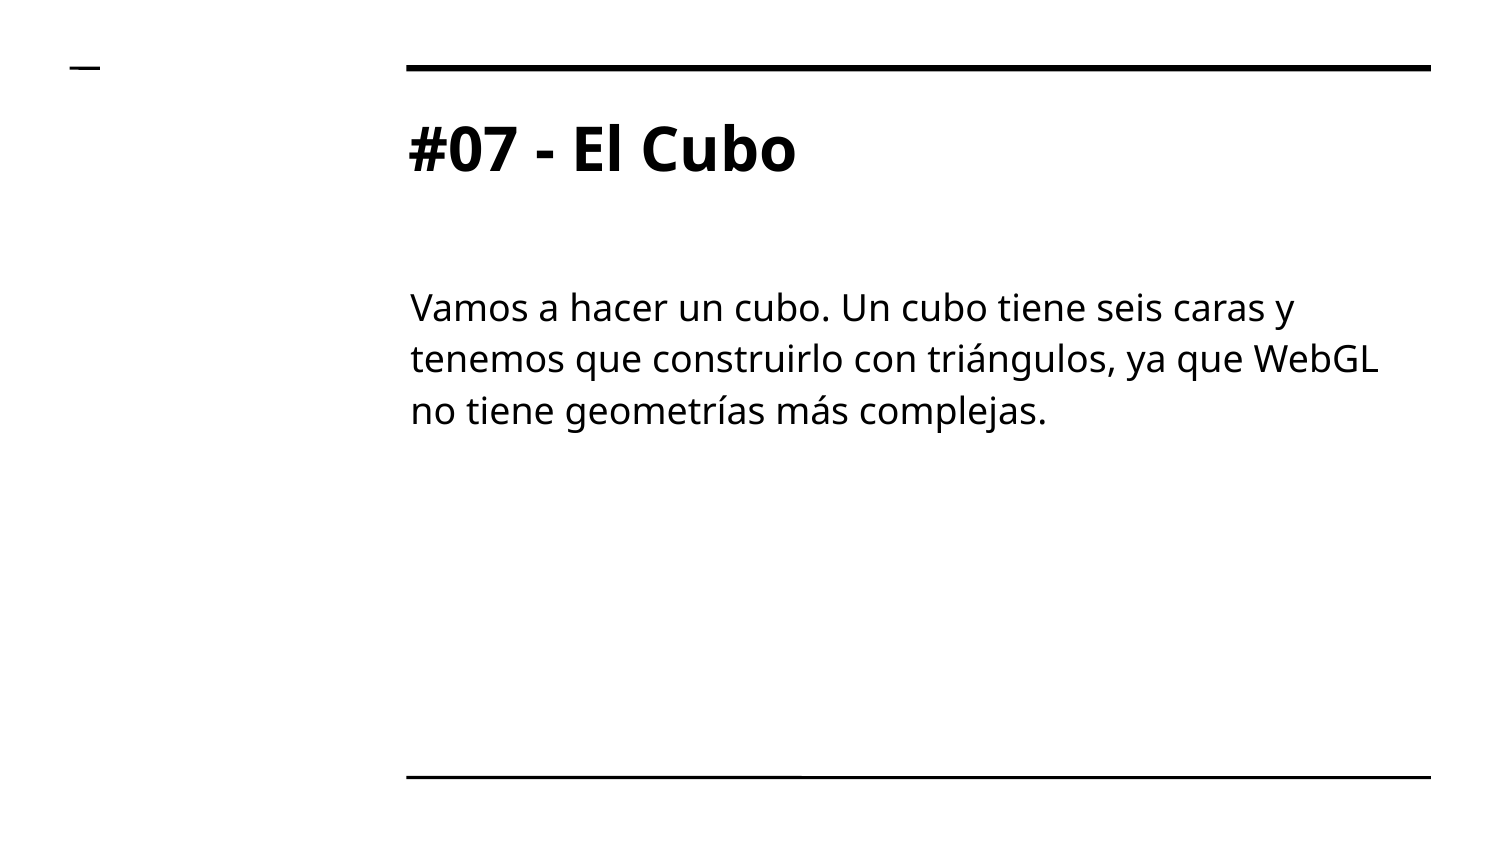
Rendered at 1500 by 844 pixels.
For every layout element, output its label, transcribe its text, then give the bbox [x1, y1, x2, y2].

title #07 - El Cubo [393, 94, 1431, 199]
list Vamos a hacer un cubo. Un cubo tiene seis caras y tenemos que construirlo con triángulos, ya que WebGL no tiene geometrías más complejas. [395, 261, 1433, 755]
